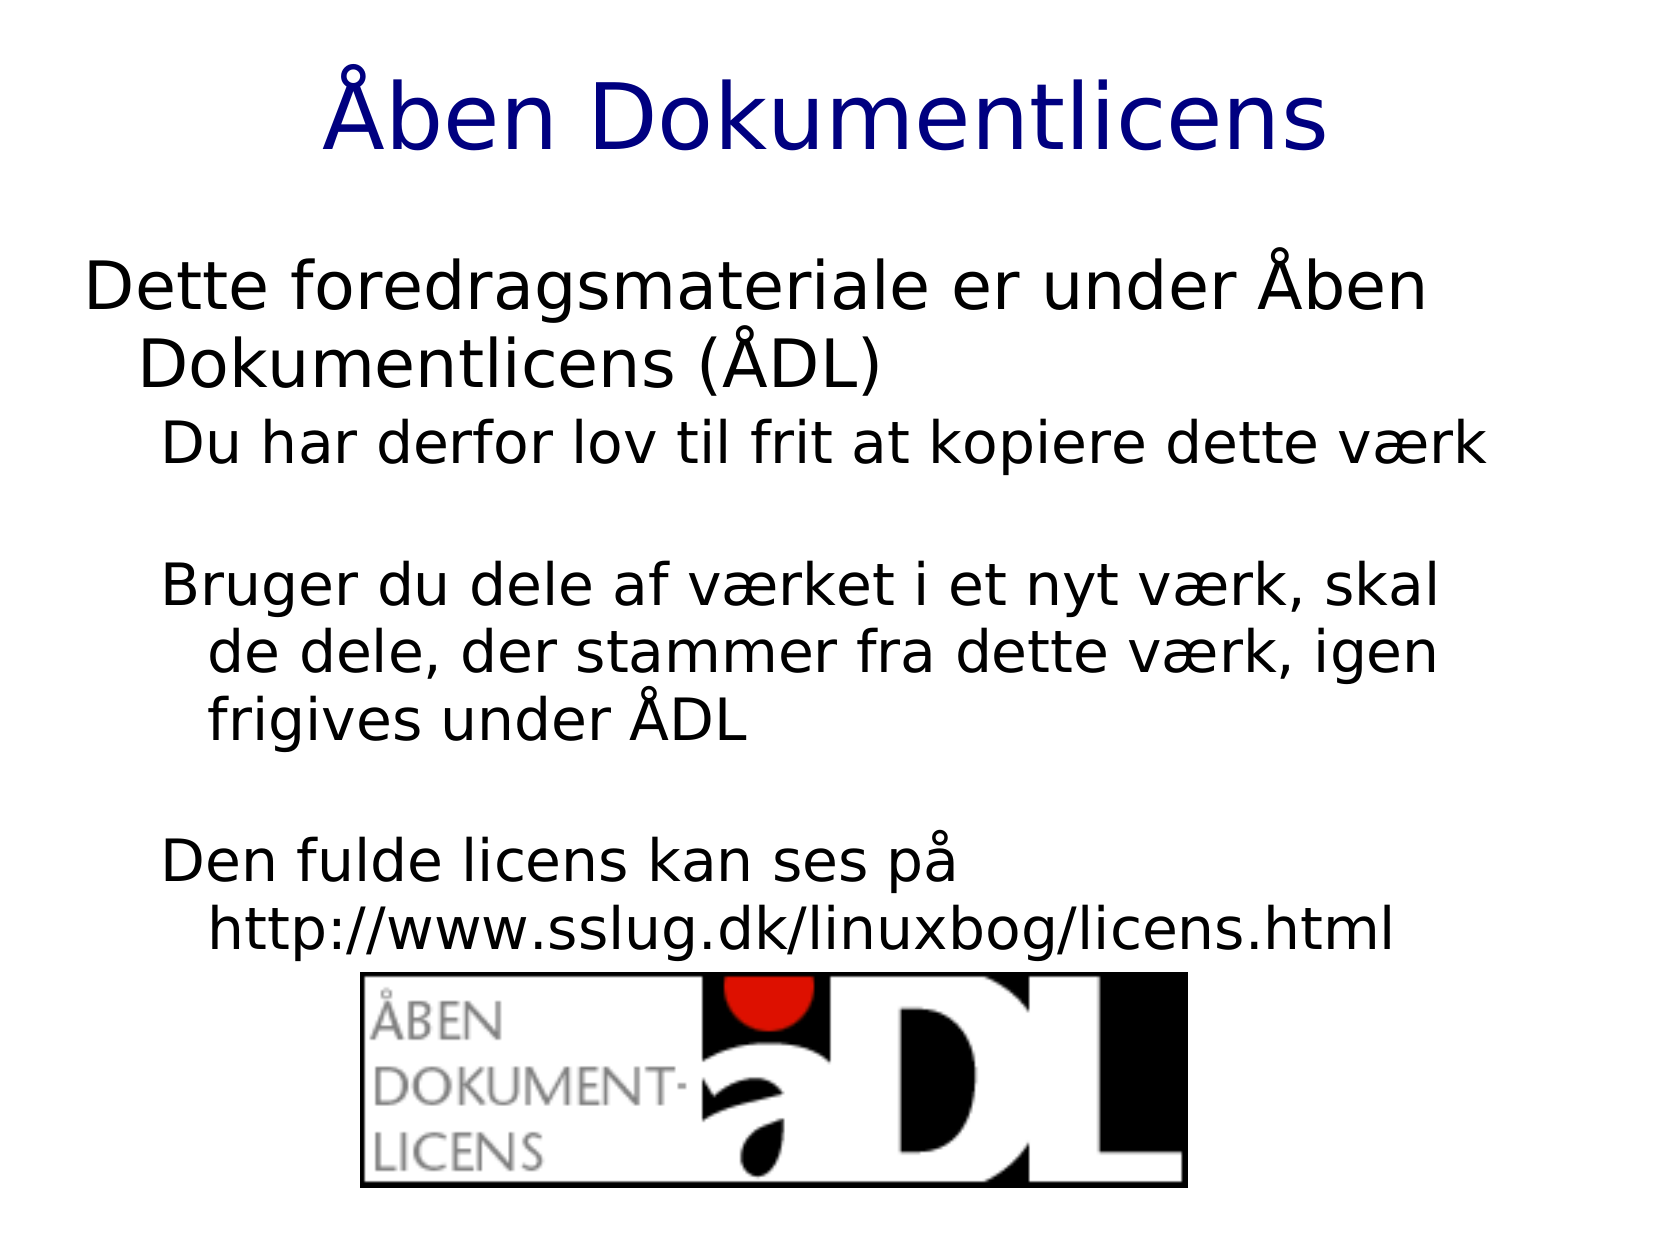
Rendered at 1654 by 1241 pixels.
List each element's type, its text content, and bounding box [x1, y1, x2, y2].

list Dette foredragsmateriale er under Åben Dokumentlicens (ÅDL) Du har derfor lov til frit at kopiere dette værk Bruger du dele af værket i et nyt værk, skal de dele, der stammer fra dette værk, igen frigives under ÅDL Den fulde licens kan ses på http://www.sslug.dk/linuxbog/licens.html [66, 248, 1532, 1148]
picture [360, 972, 1188, 1188]
title Åben Dokumentlicens [119, 14, 1534, 222]
